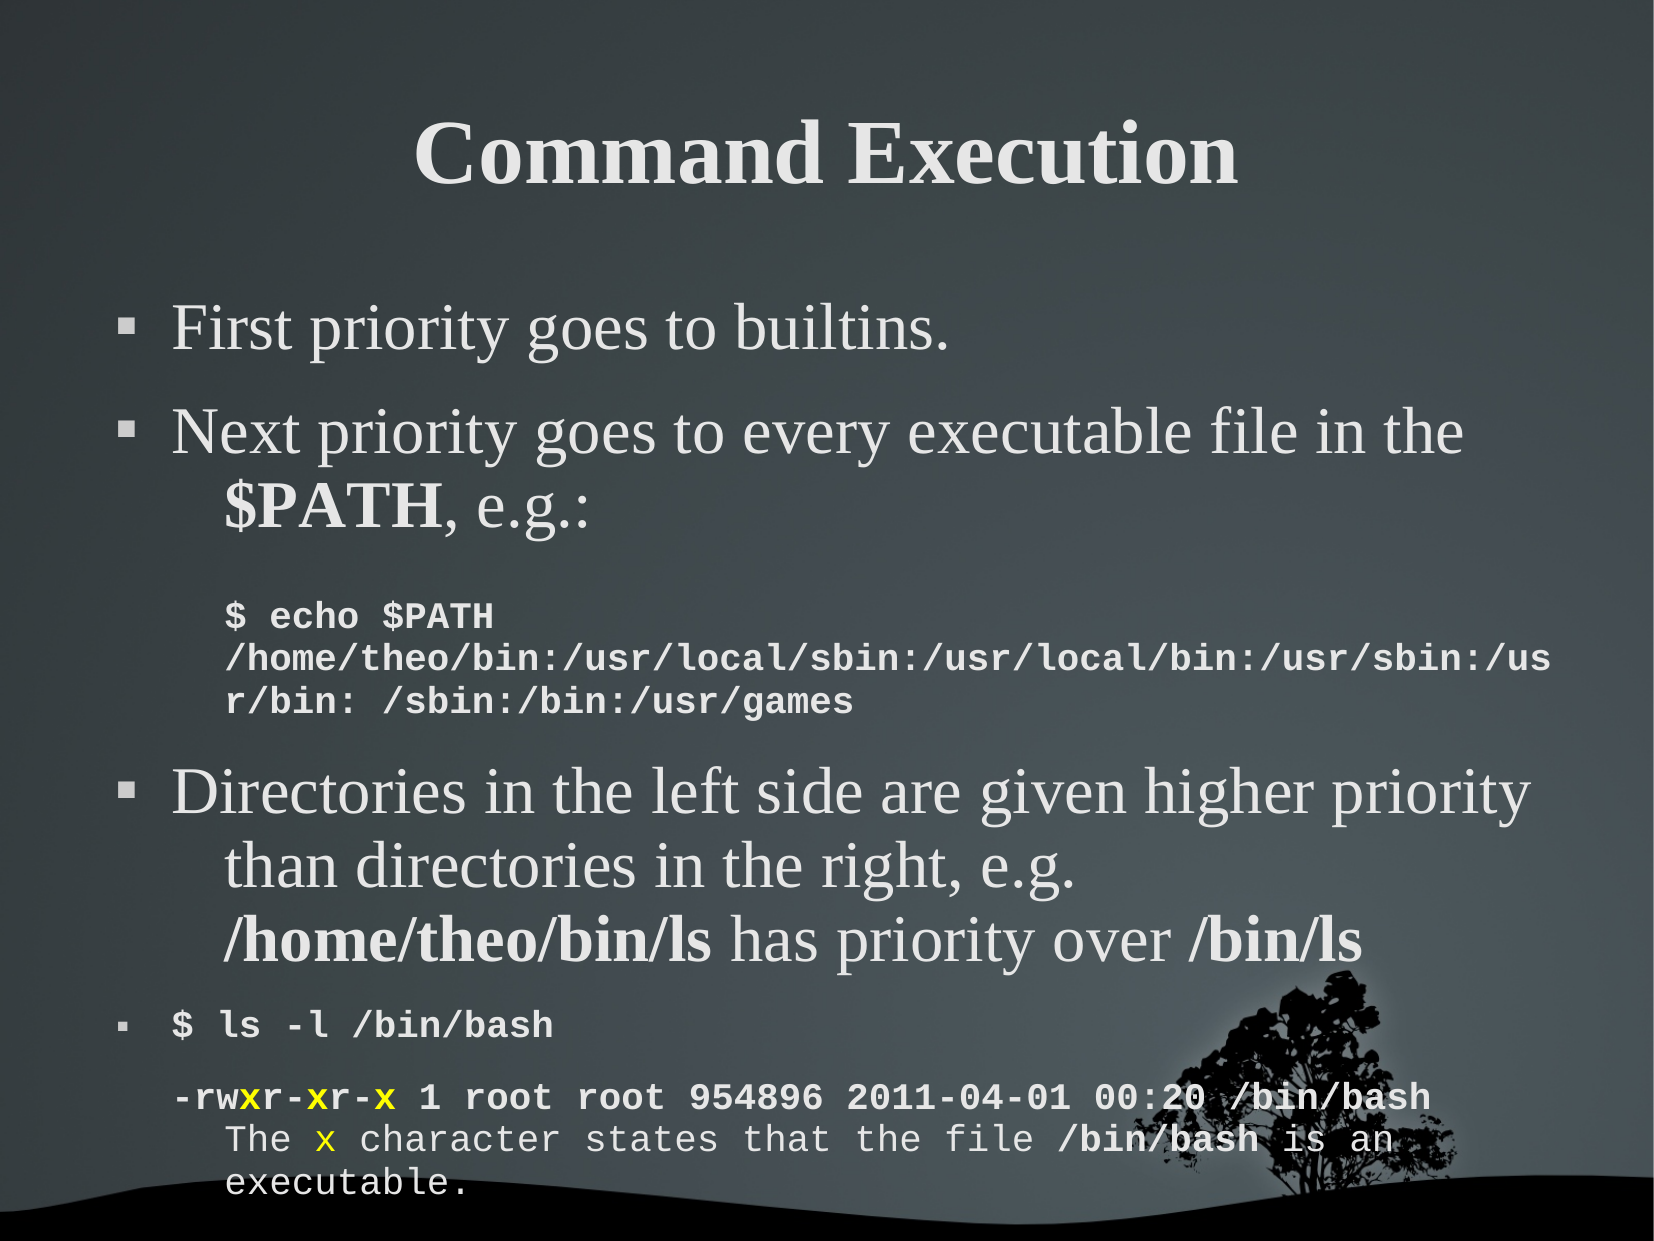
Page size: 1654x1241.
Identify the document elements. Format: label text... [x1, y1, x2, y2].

picture [0, 0, 1654, 1241]
title Command Execution [82, 49, 1571, 257]
list First priority goes to builtins. Next priority goes to every executable file in the $PATH, e.g.: $ echo $PATH /home/theo/bin:/usr/local/sbin:/usr/local/bin:/usr/sbin:/usr/bin: /sbin:/bin:/usr/games Directories in the left side are given higher priority than directories in the right, e.g. /home/theo/bin/ls has priority over /bin/ls $ ls -l /bin/bash -rwxr-xr-x 1 root root 954896 2011-04-01 00:20 /bin/bash The x character states that the file /bin/bash is an executable. [82, 290, 1571, 1241]
